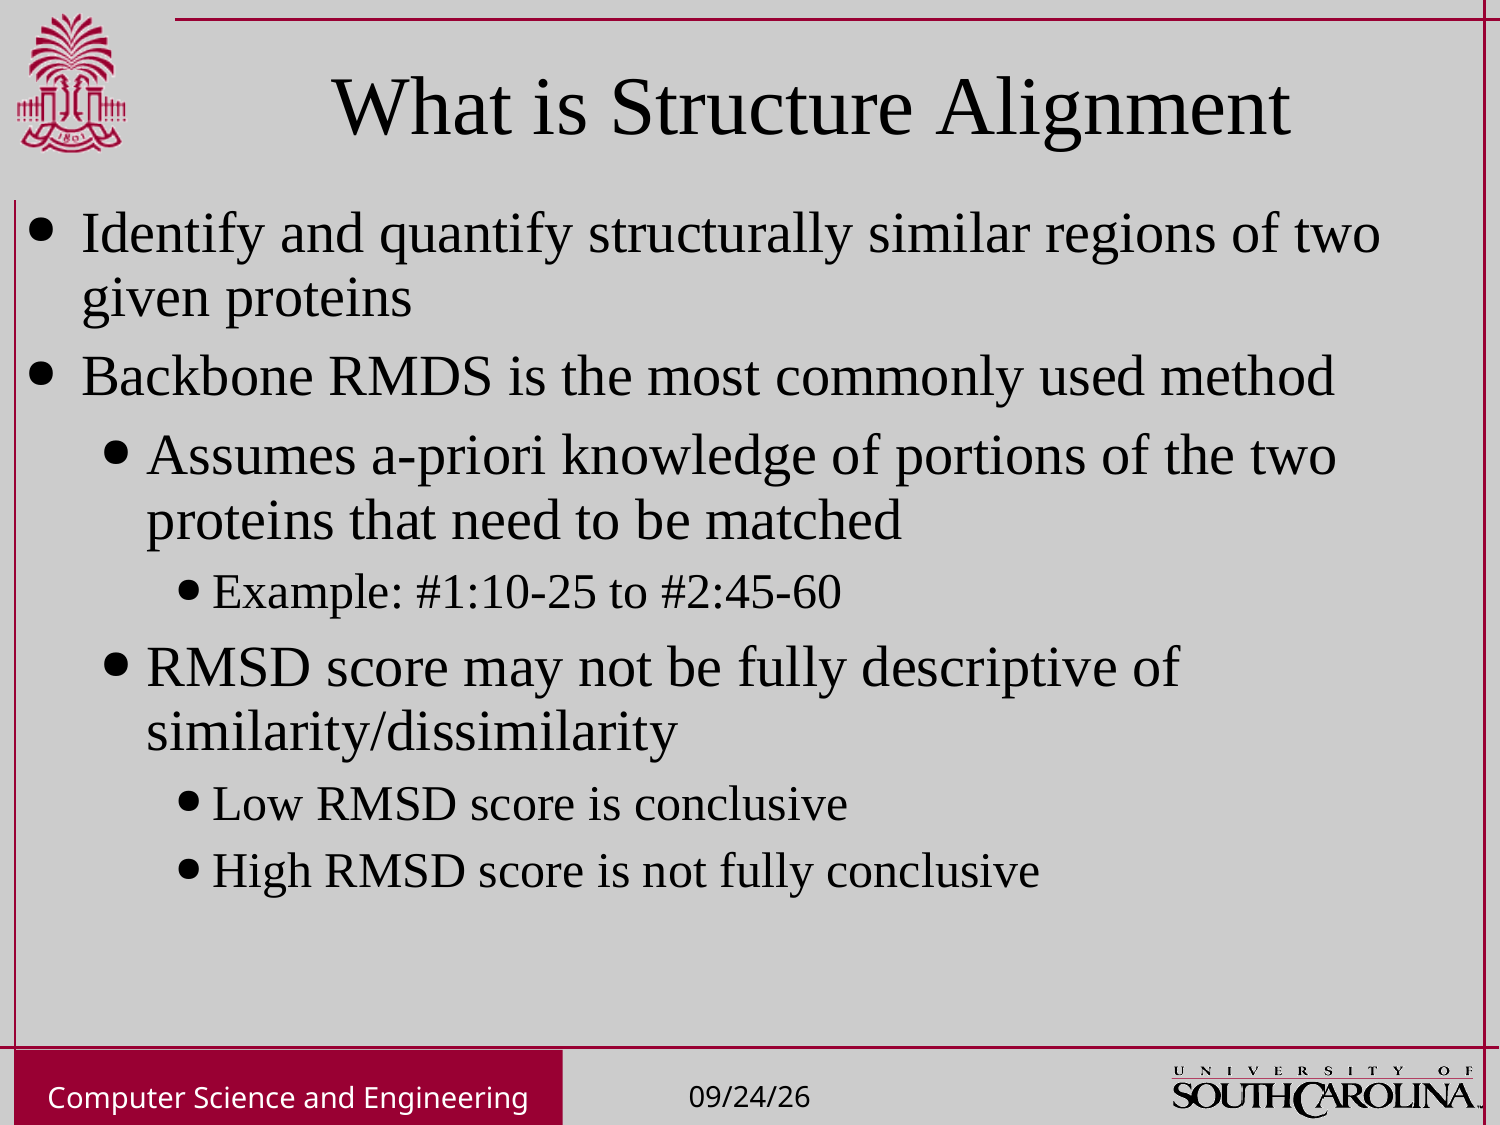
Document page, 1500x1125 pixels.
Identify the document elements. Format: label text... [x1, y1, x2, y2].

picture [1162, 1049, 1483, 1125]
title What is Structure Alignment [174, 24, 1450, 188]
list Identify and quantify structurally similar regions of two given proteins Backbone RMDS is the most commonly used method Assumes a-priori knowledge of portions of the two proteins that need to be matched Example: #1:10-25 to #2:45-60 RMSD score may not be fully descriptive of similarity/dissimilarity Low RMSD score is conclusive High RMSD score is not fully conclusive [24, 200, 1476, 1013]
picture [12, 12, 131, 155]
